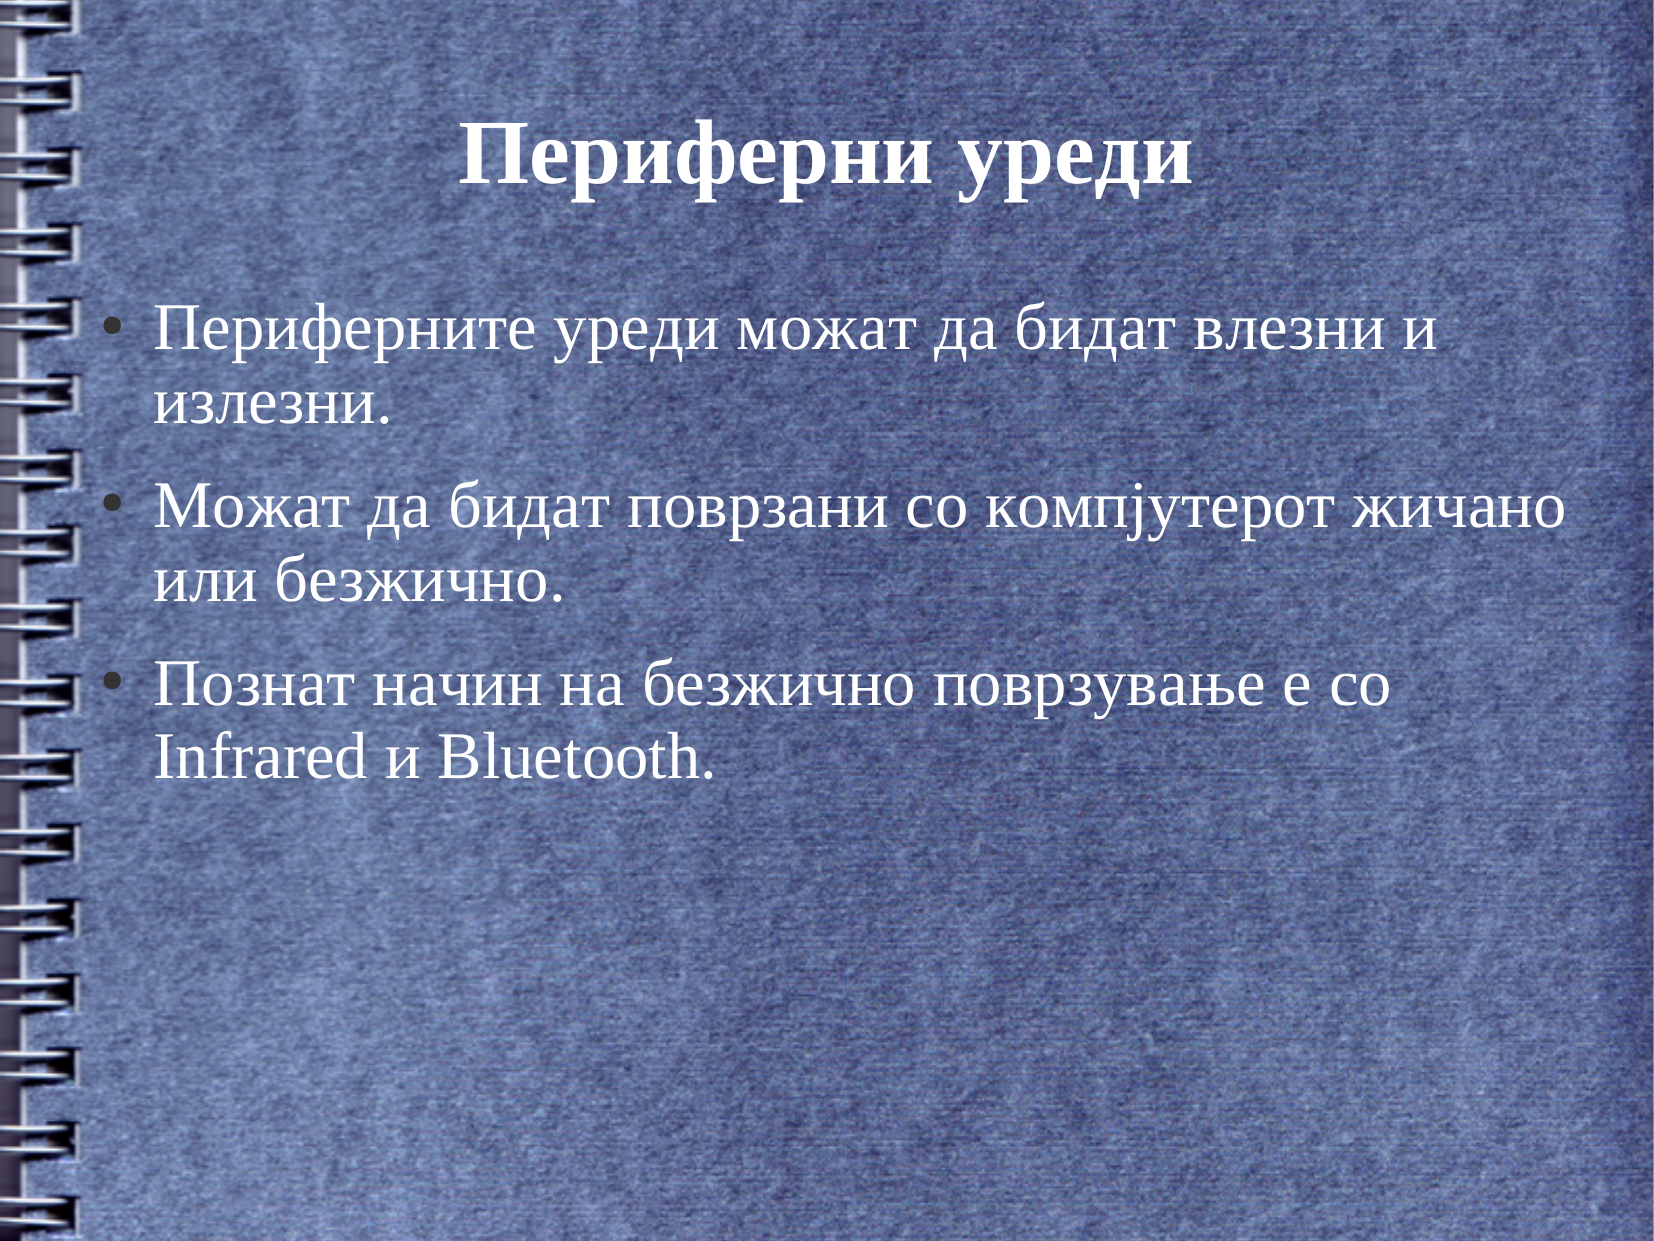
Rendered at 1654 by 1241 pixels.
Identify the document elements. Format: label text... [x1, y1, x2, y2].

list Периферните уреди можат да бидат влезни и излезни. Можат да бидат поврзани со компјутерот жичано или безжично. Познат начин на безжично поврзување е со Infrared и Bluetooth. [82, 290, 1571, 1094]
title Периферни уреди [82, 49, 1571, 257]
picture [0, 0, 1654, 1241]
